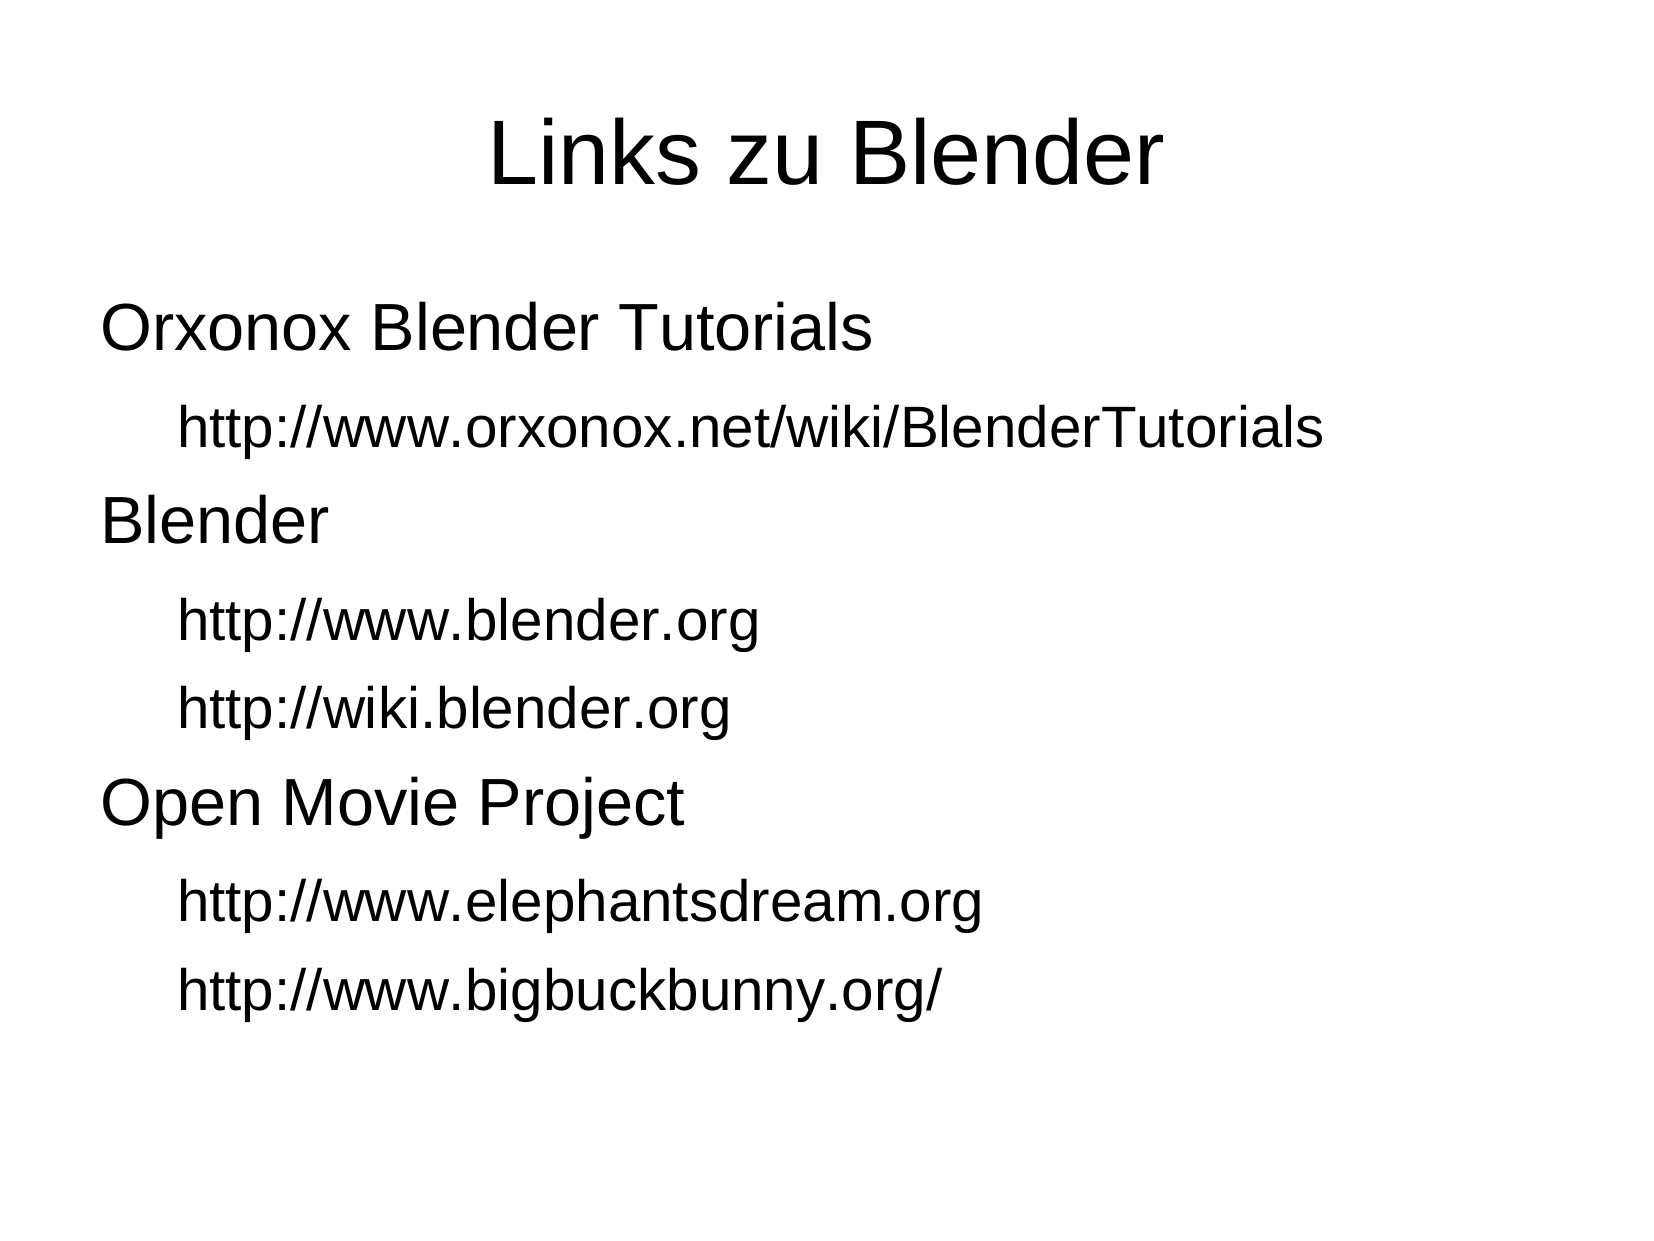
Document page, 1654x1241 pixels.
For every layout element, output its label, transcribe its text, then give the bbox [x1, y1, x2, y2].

list Orxonox Blender Tutorials http://www.orxonox.net/wiki/BlenderTutorials Blender http://www.blender.org http://wiki.blender.org Open Movie Project http://www.elephantsdream.org http://www.bigbuckbunny.org/ [82, 290, 1571, 1109]
title Links zu Blender [82, 49, 1571, 257]
